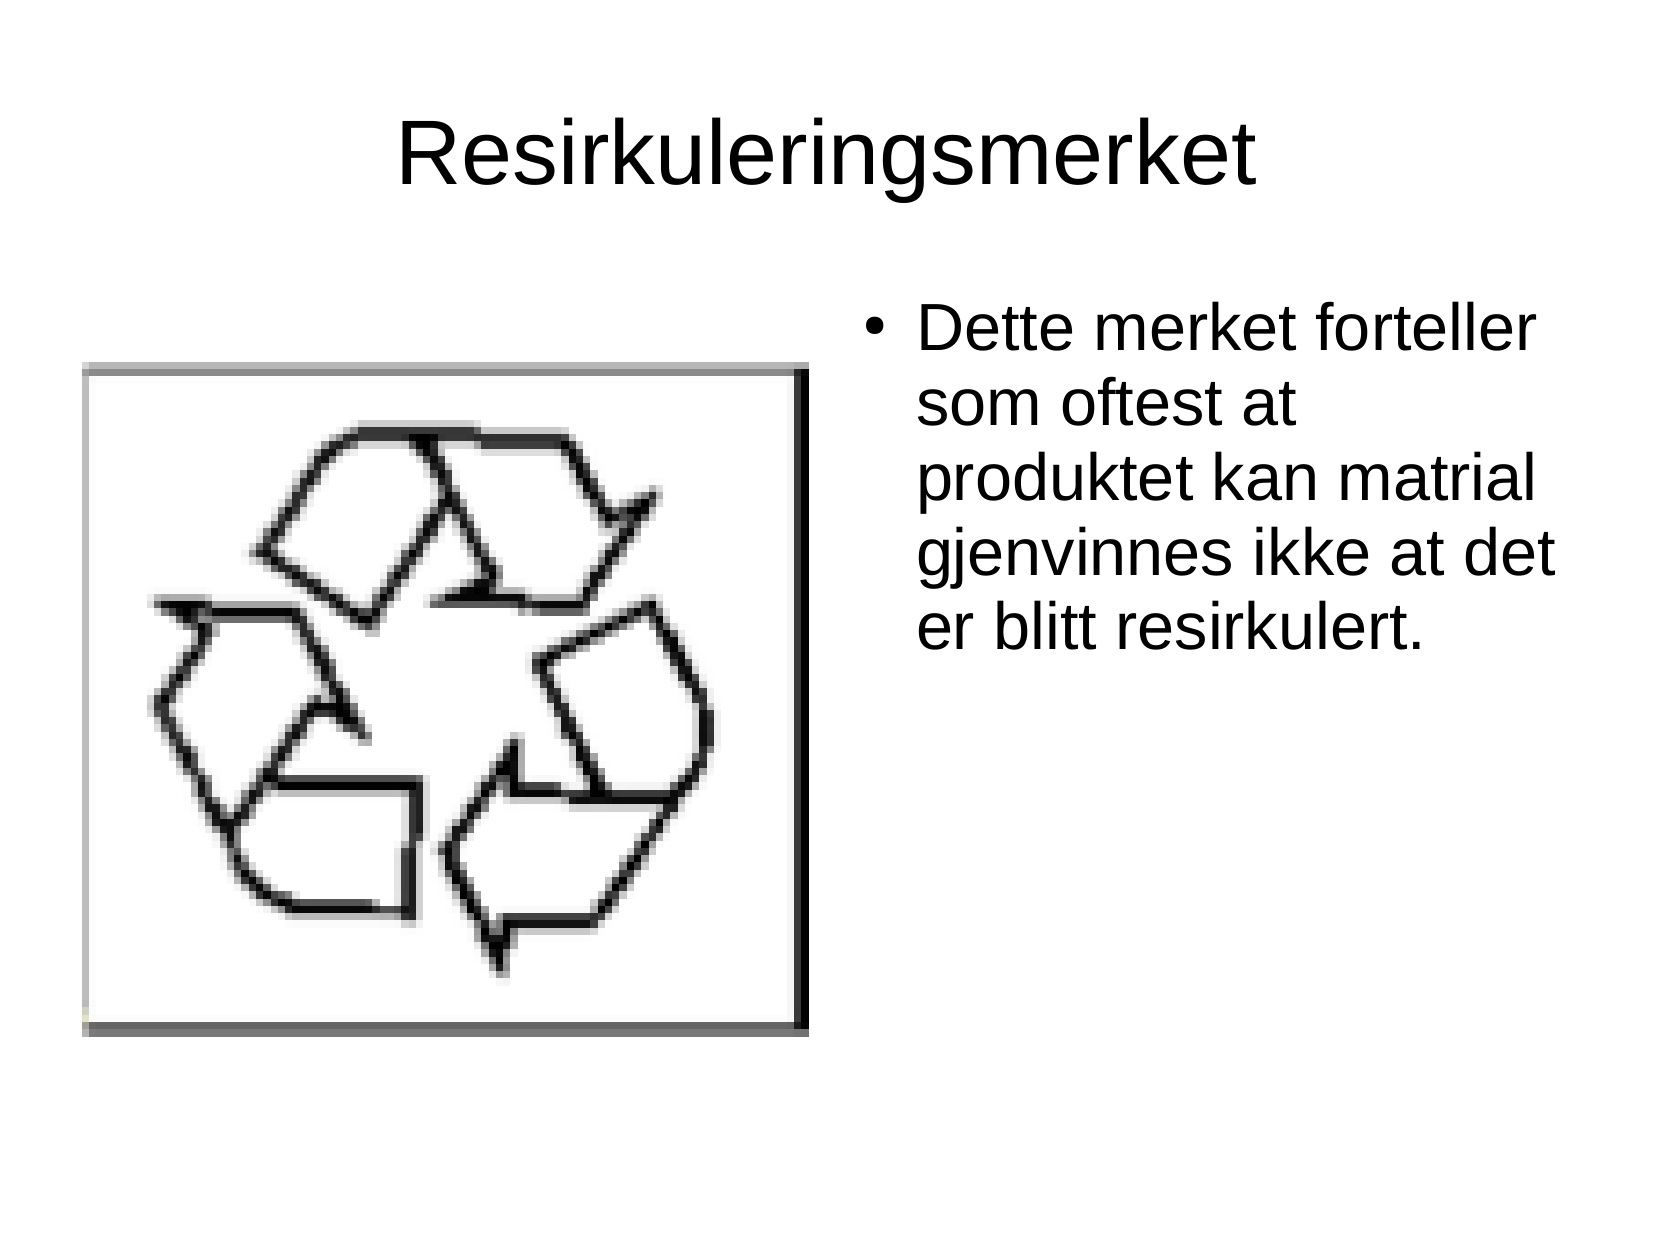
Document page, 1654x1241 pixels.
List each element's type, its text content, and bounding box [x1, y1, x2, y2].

title Resirkuleringsmerket [82, 56, 1571, 250]
picture [82, 362, 809, 1037]
list Dette merket forteller som oftest at produktet kan matrial gjenvinnes ikke at det er blitt resirkulert. [845, 290, 1572, 1094]
